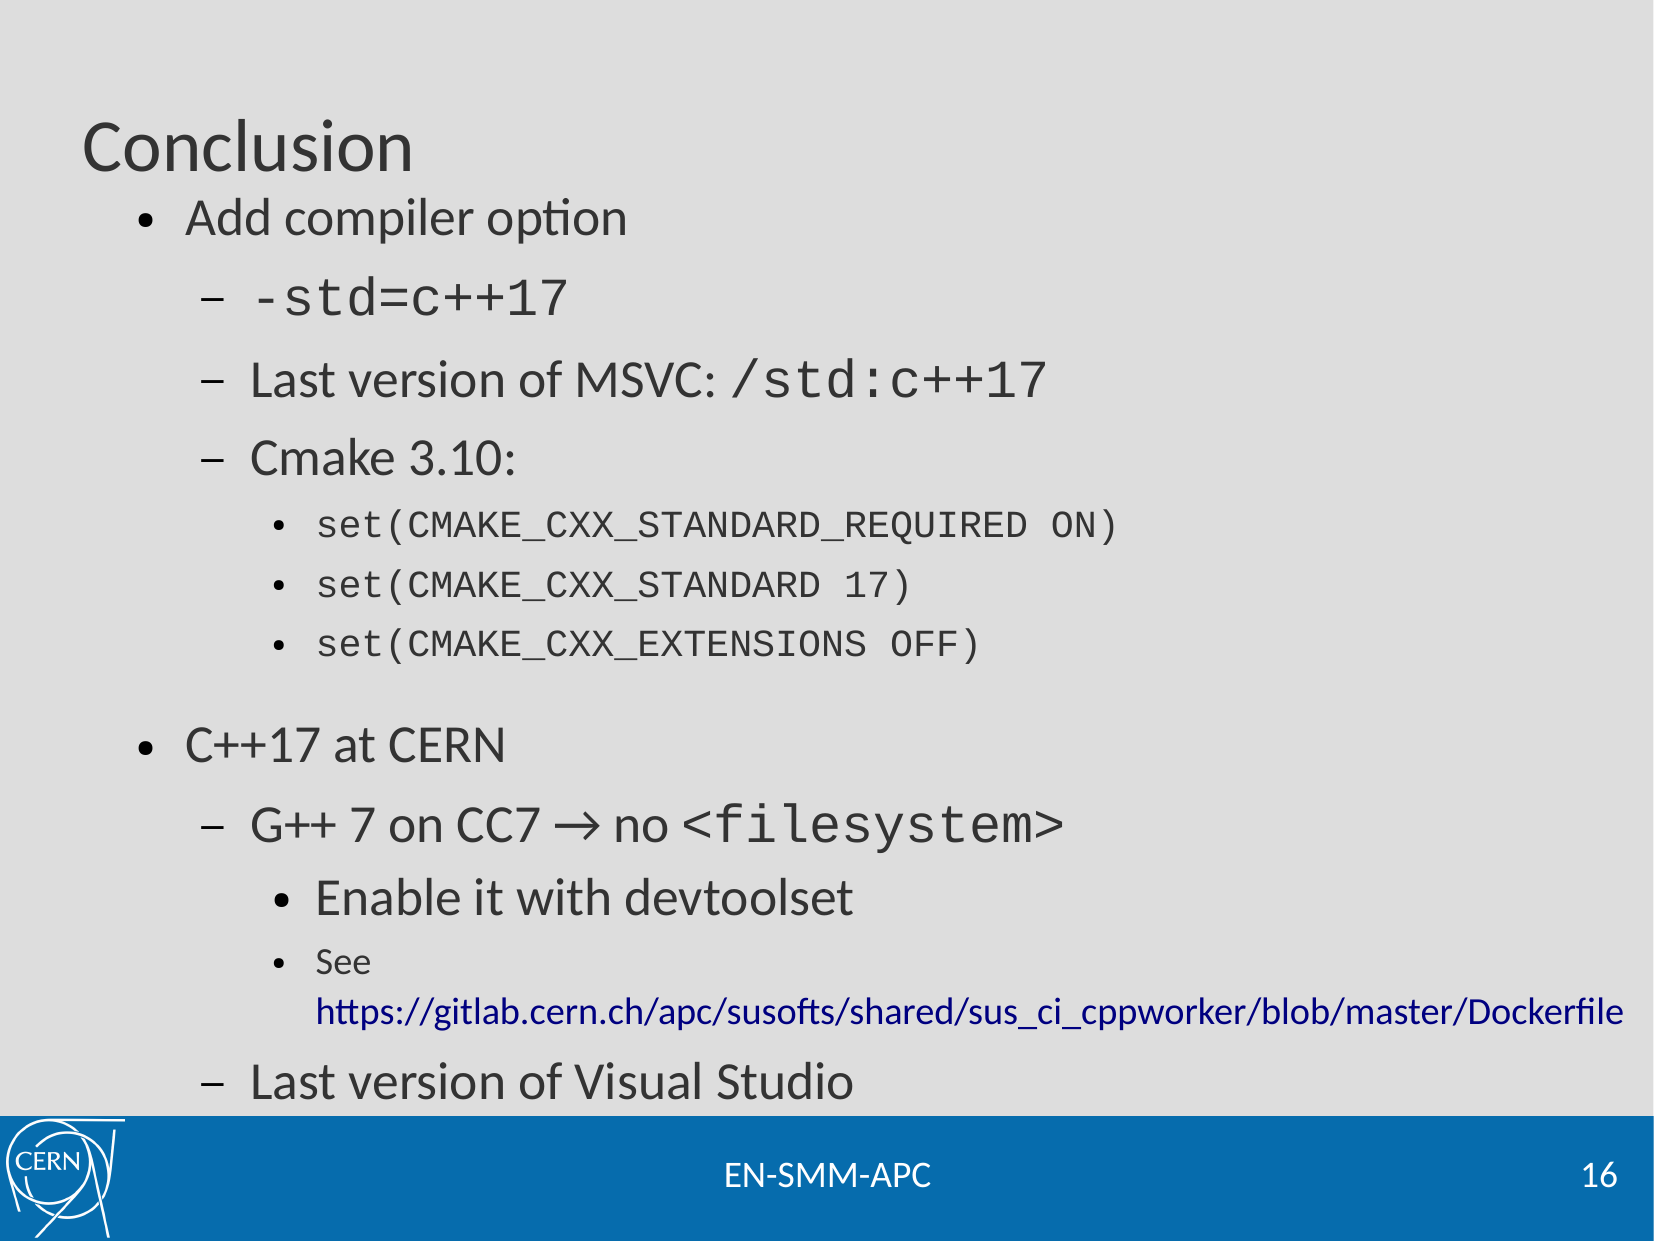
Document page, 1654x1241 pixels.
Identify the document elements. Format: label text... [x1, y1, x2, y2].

list Add compiler option -std=c++17 Last version of MSVC: /std:c++17 Cmake 3.10: set(CMAKE_CXX_STANDARD_REQUIRED ON) set(CMAKE_CXX_STANDARD 17) set(CMAKE_CXX_EXTENSIONS OFF) C++17 at CERN G++ 7 on CC7 → no <filesystem> Enable it with devtoolset See https://gitlab.cern.ch/apc/susofts/shared/sus_ci_cppworker/blob/master/Dockerfile Last version of Visual Studio [120, 195, 1654, 1126]
picture [6, 1118, 125, 1238]
title Conclusion [82, 49, 1571, 257]
